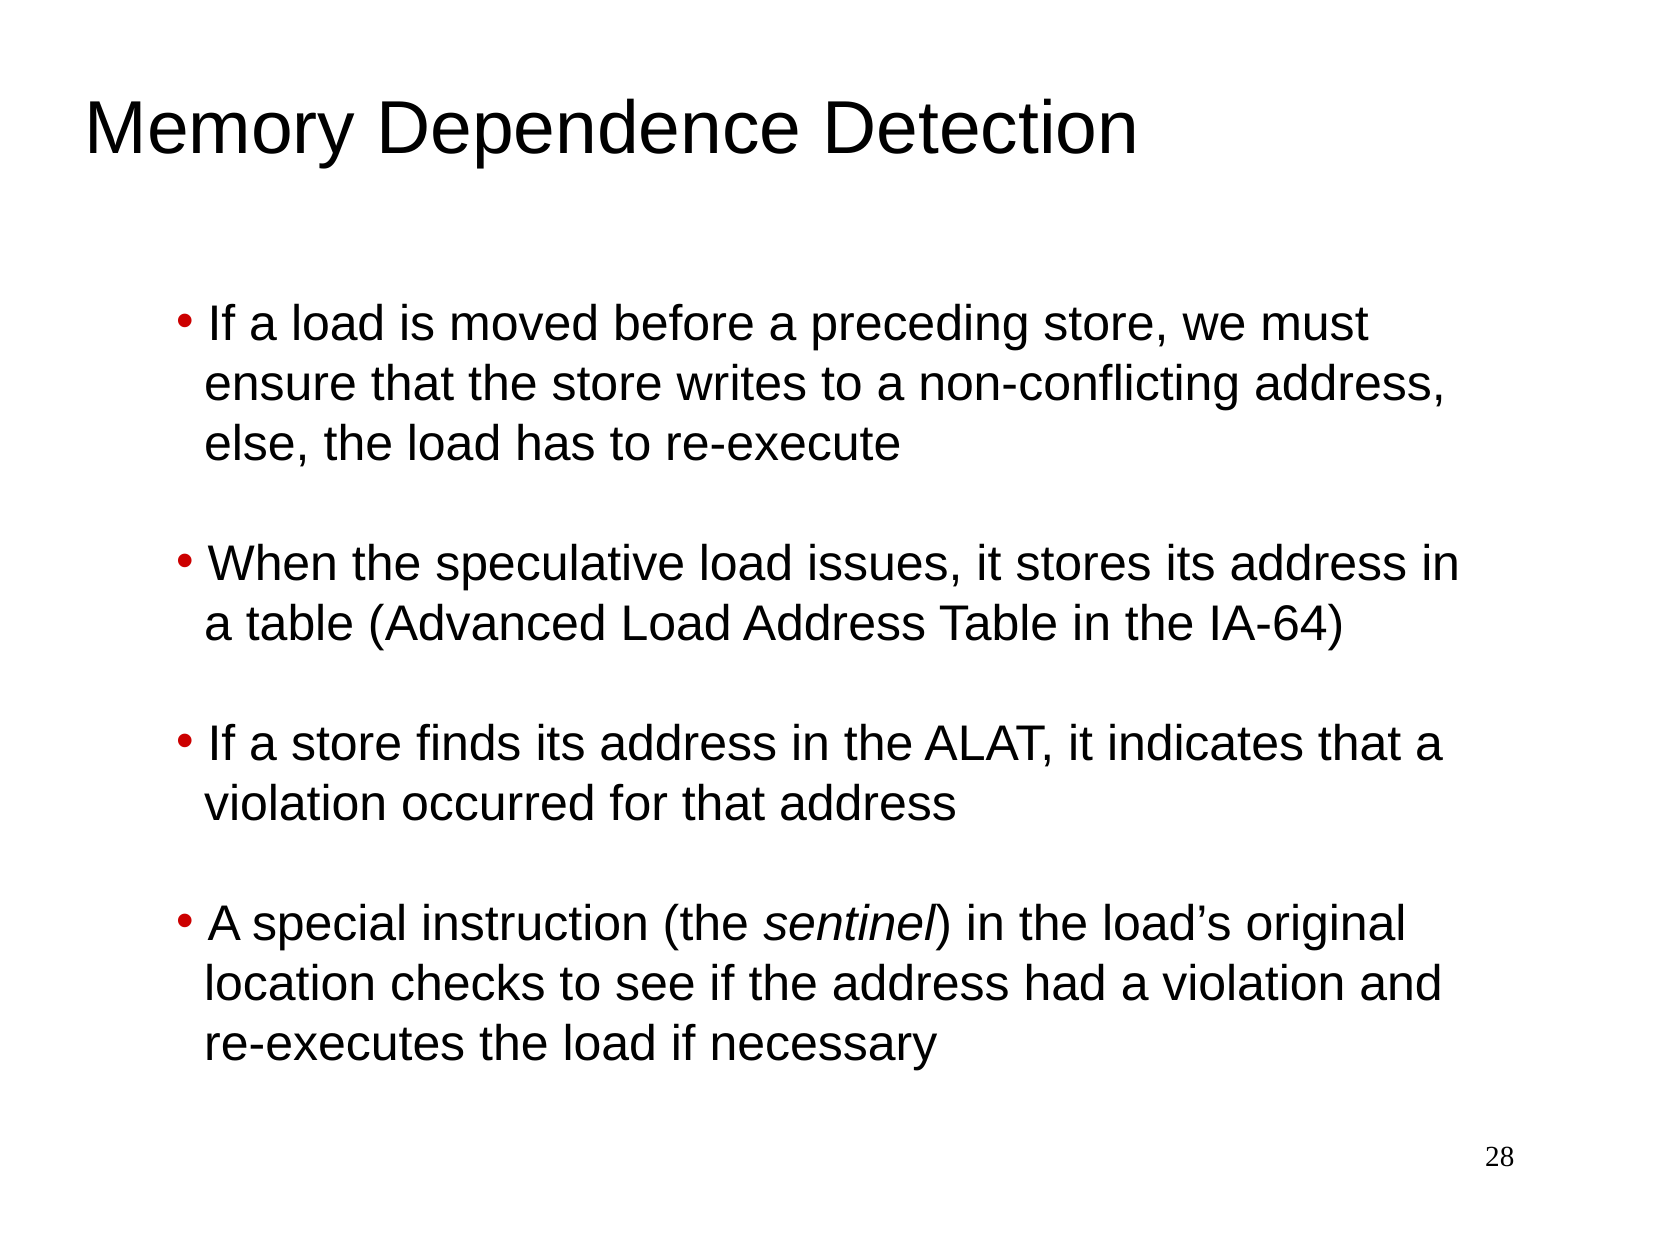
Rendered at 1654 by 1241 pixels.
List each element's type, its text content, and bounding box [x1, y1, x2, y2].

text_box Memory Dependence Detection [69, 71, 1155, 177]
text_box If a load is moved before a preceding store, we must ensure that the store writes to a non-conflicting address, else, the load has to re-execute When the speculative load issues, it stores its address in a table (Advanced Load Address Table in the IA-64) If a store finds its address in the ALAT, it indicates that a violation occurred for that address A special instruction (the sentinel) in the load’s original location checks to see if the address had a violation and re-executes the load if necessary [161, 282, 1476, 1079]
text_box <number> [1185, 1129, 1530, 1213]
